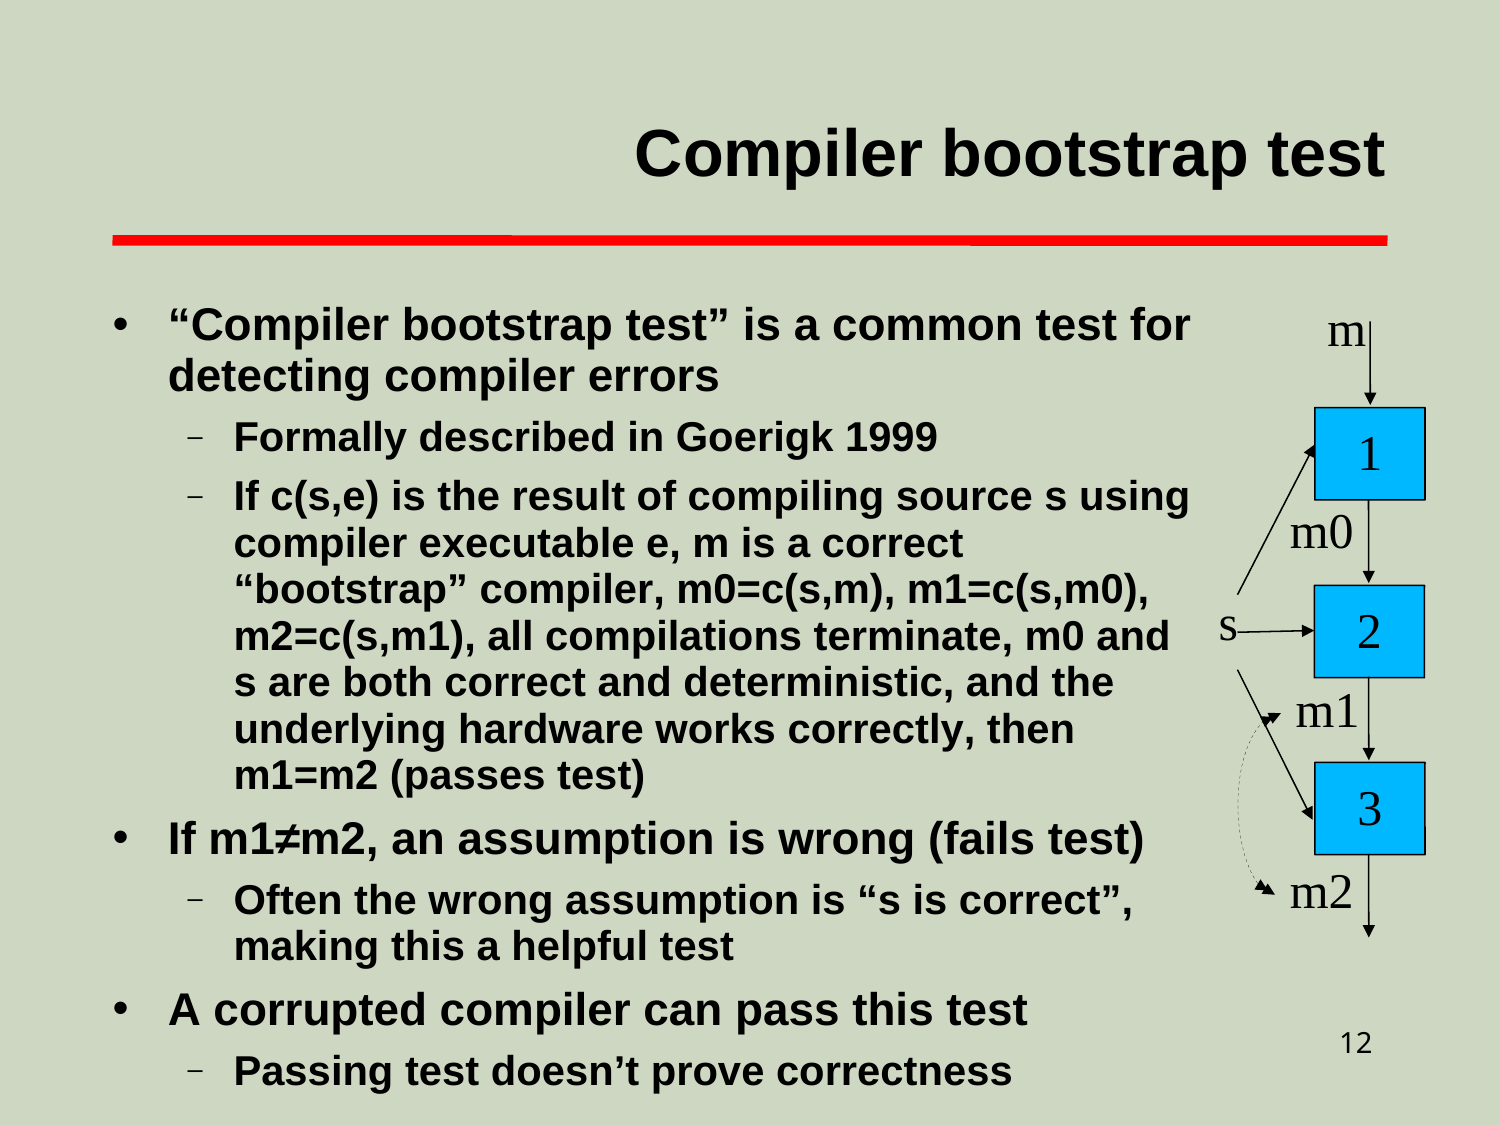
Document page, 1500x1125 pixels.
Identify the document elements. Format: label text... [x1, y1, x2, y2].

text_box s [1203, 588, 1266, 659]
text_box 2 [1314, 585, 1425, 678]
text_box m [1312, 294, 1388, 369]
text_box 1 [1314, 407, 1426, 500]
text_box m2 [1275, 857, 1369, 933]
text_box 3 [1314, 762, 1426, 855]
text_box m1 [1280, 675, 1375, 751]
list “Compiler bootstrap test” is a common test for detecting compiler errors Formally described in Goerigk 1999 If c(s,e) is the result of compiling source s using compiler executable e, m is a correct “bootstrap” compiler, m0=c(s,m), m1=c(s,m0), m2=c(s,m1), all compilations terminate, m0 and s are both correct and deterministic, and the underlying hardware works correctly, then m1=m2 (passes test) If m1≠m2, an assumption is wrong (fails test) Often the wrong assumption is “s is correct”, making this a helpful test A corrupted compiler can pass this test Passing test doesn’t prove correctness [112, 299, 1201, 1099]
text_box m0 [1275, 497, 1369, 568]
title Compiler bootstrap test [124, 93, 1387, 216]
